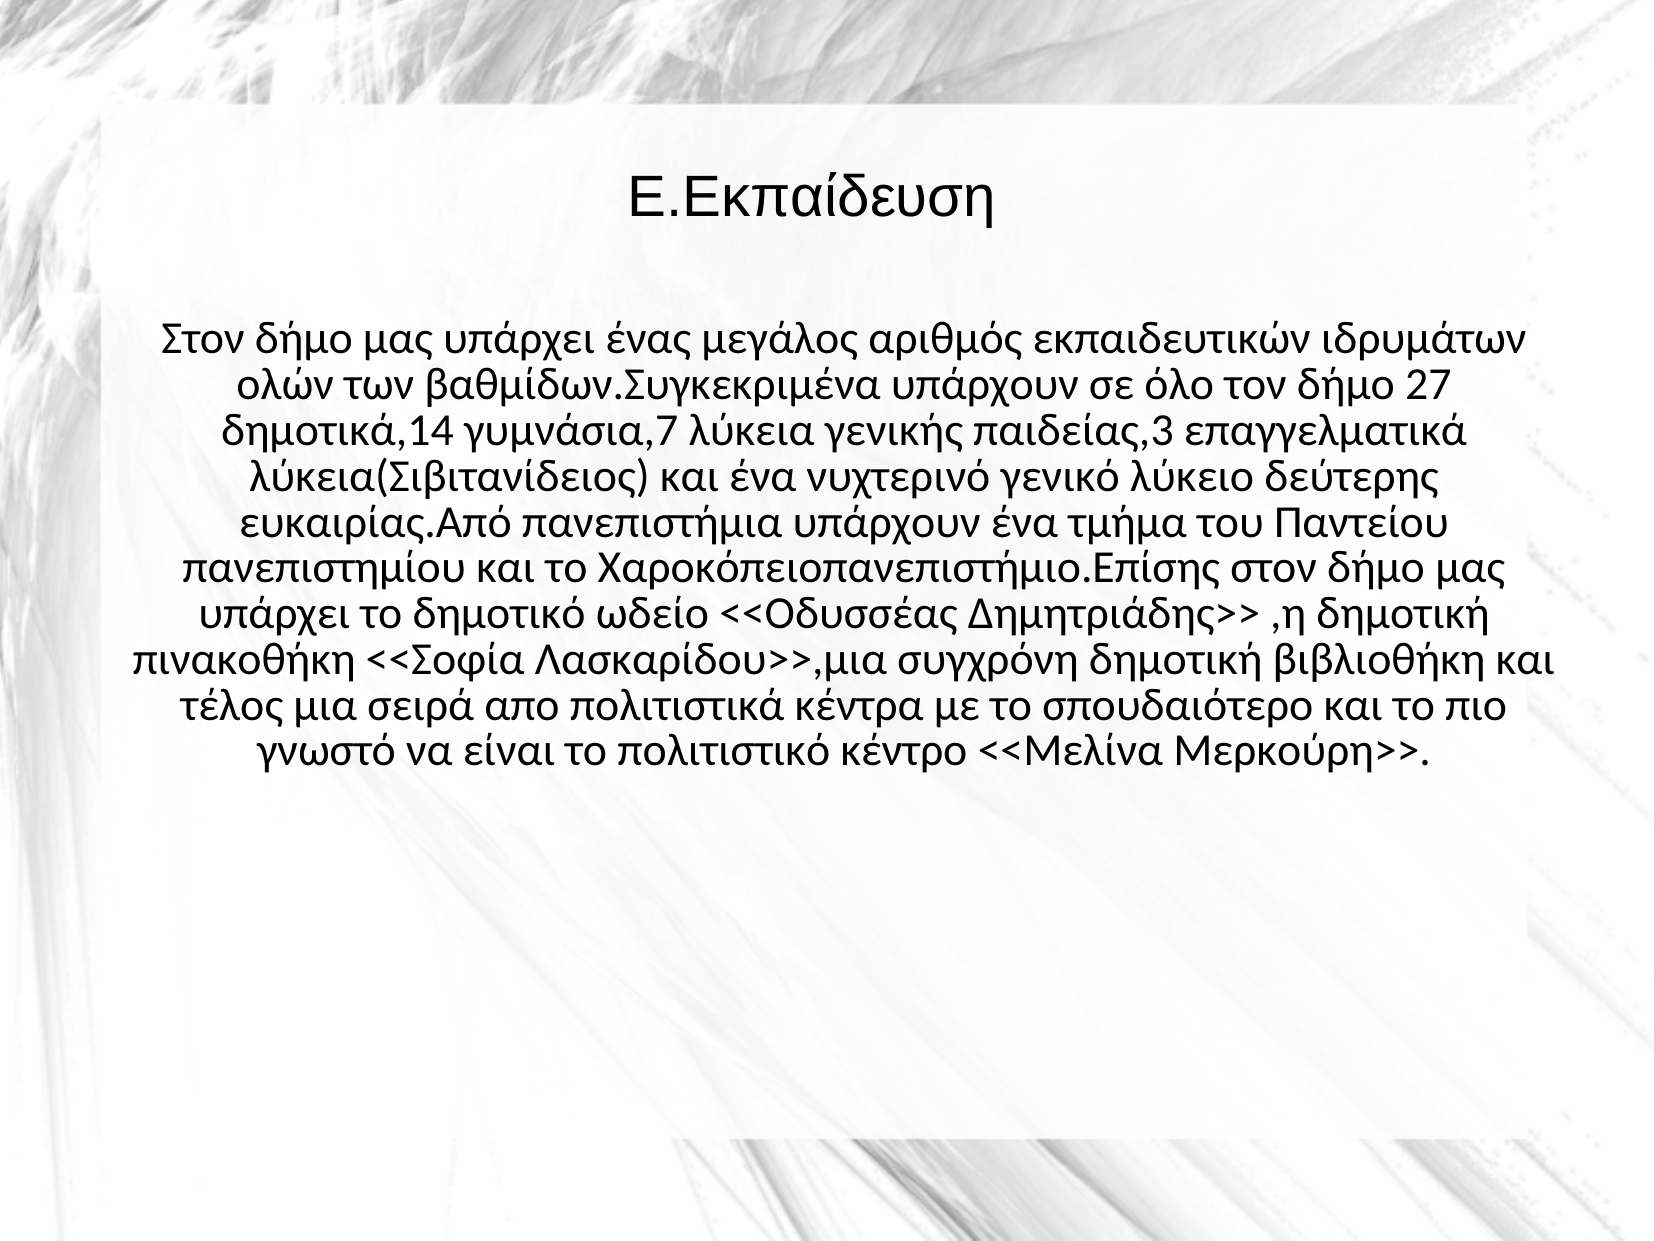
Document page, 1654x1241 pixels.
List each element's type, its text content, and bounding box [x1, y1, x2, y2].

list Στον δήμο μας υπάρχει ένας μεγάλος αριθμός εκπαιδευτικών ιδρυμάτων ολών των βαθμίδων.Συγκεκριμένα υπάρχουν σε όλο τον δήμο 27 δημοτικά,14 γυμνάσια,7 λύκεια γενικής παιδείας,3 επαγγελματικά λύκεια(Σιβιτανίδειος) και ένα νυχτερινό γενικό λύκειο δεύτερης ευκαιρίας.Από πανεπιστήμια υπάρχουν ένα τμήμα του Παντείου πανεπιστημίου και το Χαροκόπειοπανεπιστήμιο.Επίσης στον δήμο μας υπάρχει το δημοτικό ωδείο <<Οδυσσέας Δημητριάδης>> ,η δημοτική πινακοθήκη <<Σοφία Λασκαρίδου>>,μια συγχρόνη δημοτική βιβλιοθήκη και τέλος μια σειρά απο πολιτιστικά κέντρα με το σπουδαιότερο και το πιο γνωστό να είναι το πολιτιστικό κέντρο <<Μελίνα Μερκούρη>>. [118, 319, 1571, 945]
picture [0, 0, 1654, 1241]
title Ε.Εκπαίδευση [118, 112, 1506, 281]
